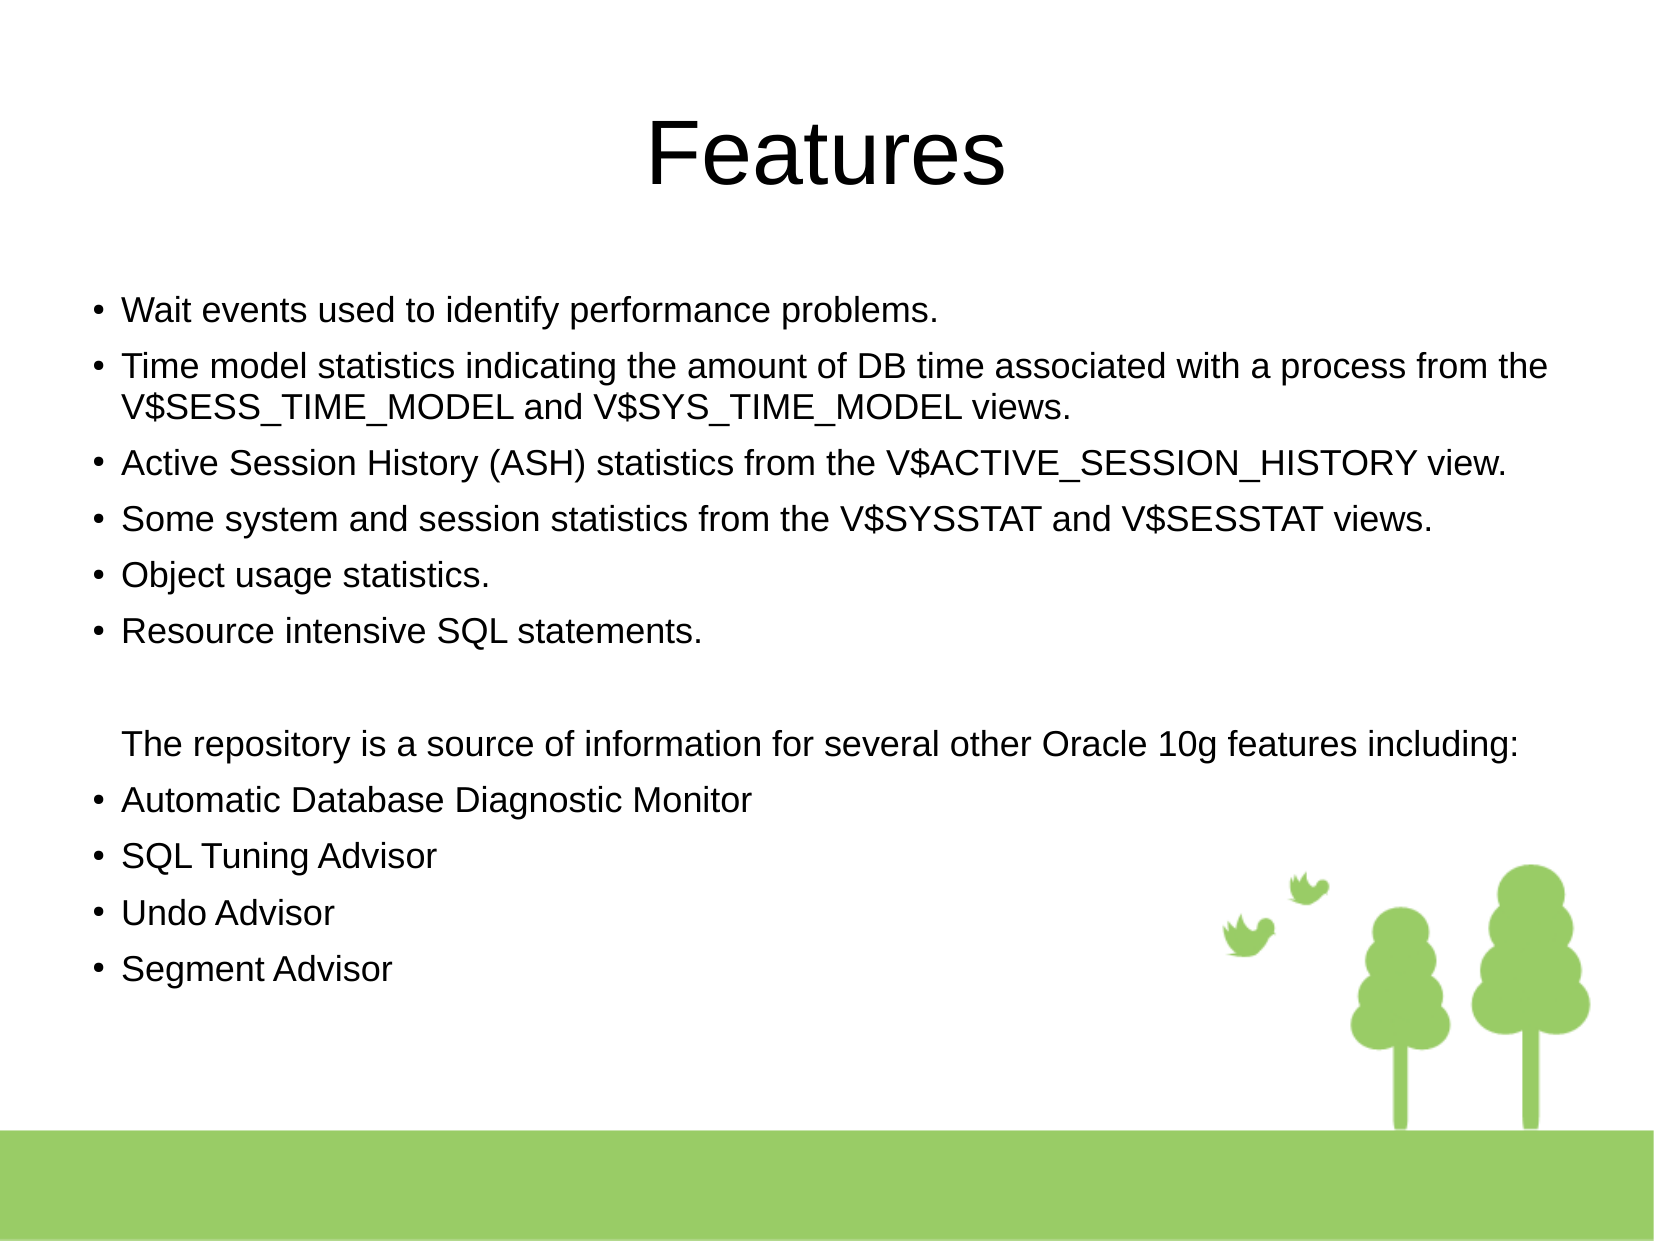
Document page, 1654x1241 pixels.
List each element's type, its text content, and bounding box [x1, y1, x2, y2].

picture [0, 0, 1654, 1241]
title Features [82, 49, 1571, 257]
list Wait events used to identify performance problems. Time model statistics indicating the amount of DB time associated with a process from the V$SESS_TIME_MODEL and V$SYS_TIME_MODEL views. Active Session History (ASH) statistics from the V$ACTIVE_SESSION_HISTORY view. Some system and session statistics from the V$SYSSTAT and V$SESSTAT views. Object usage statistics. Resource intensive SQL statements. The repository is a source of information for several other Oracle 10g features including: Automatic Database Diagnostic Monitor SQL Tuning Advisor Undo Advisor Segment Advisor [82, 290, 1571, 1010]
